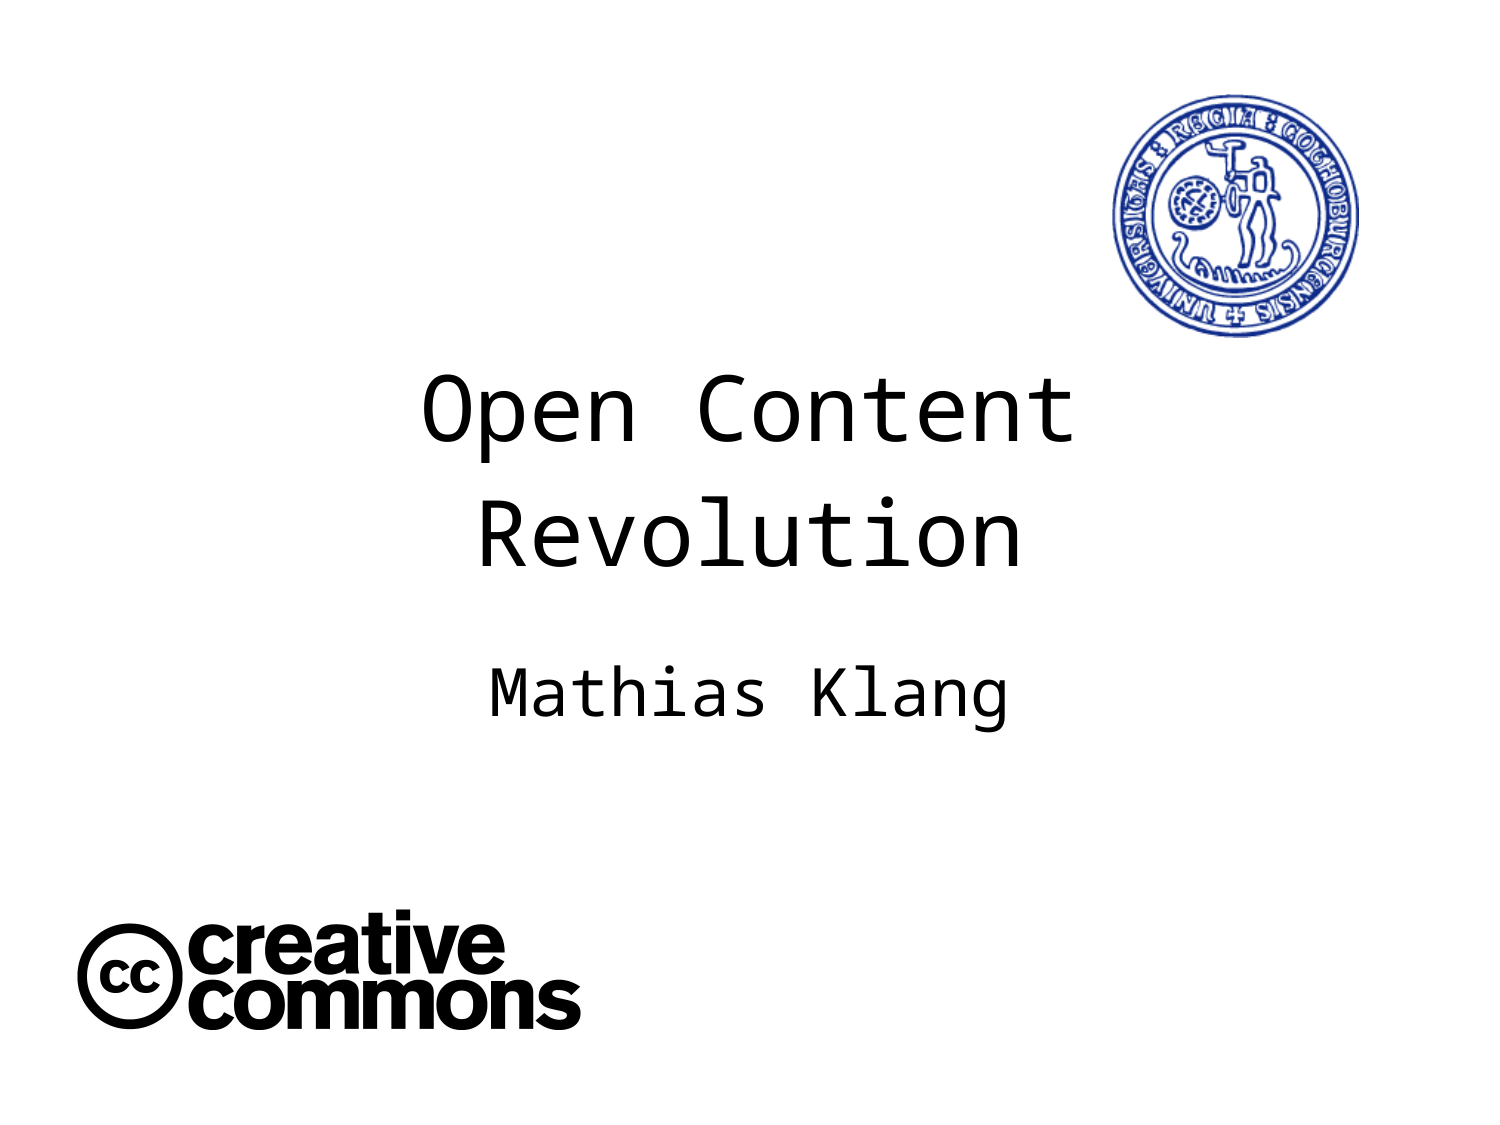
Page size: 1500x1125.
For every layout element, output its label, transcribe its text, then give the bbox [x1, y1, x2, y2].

picture [41, 887, 638, 1063]
picture [1112, 94, 1359, 338]
subtitle Mathias Klang [225, 637, 1276, 926]
title Open Content Revolution [112, 351, 1388, 587]
